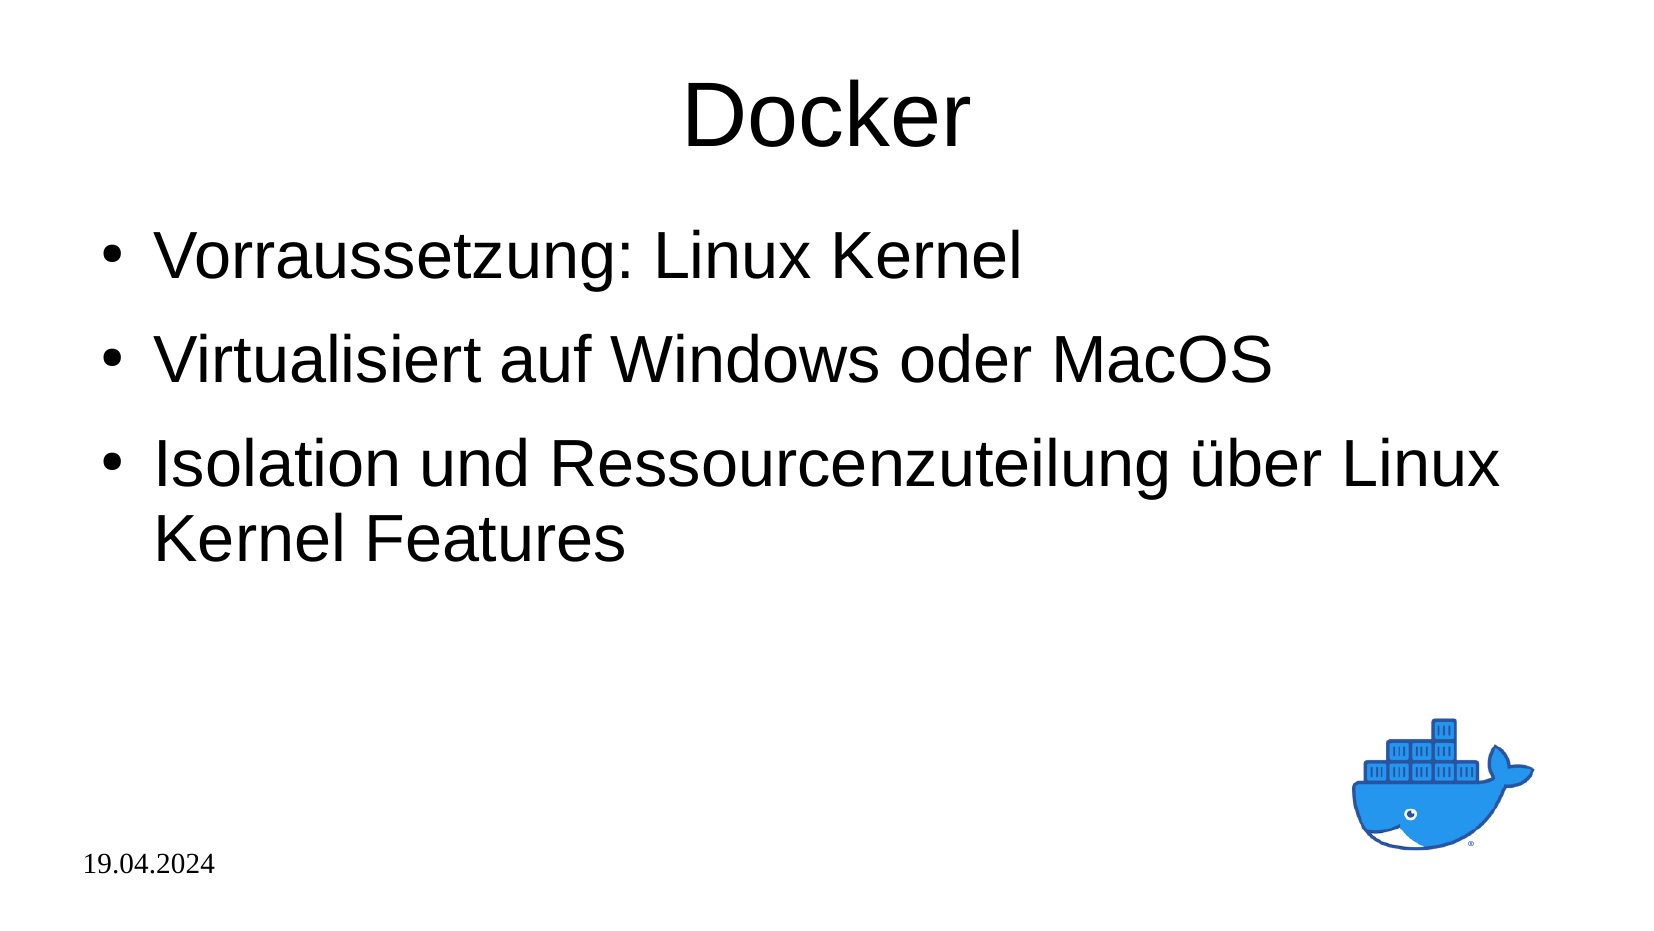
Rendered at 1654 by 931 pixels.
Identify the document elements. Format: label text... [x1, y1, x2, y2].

list Vorraussetzung: Linux Kernel Virtualisiert auf Windows oder MacOS Isolation und Ressourcenzuteilung über Linux Kernel Features [82, 217, 1571, 758]
picture [1305, 758, 1571, 912]
title Docker [82, 37, 1571, 193]
